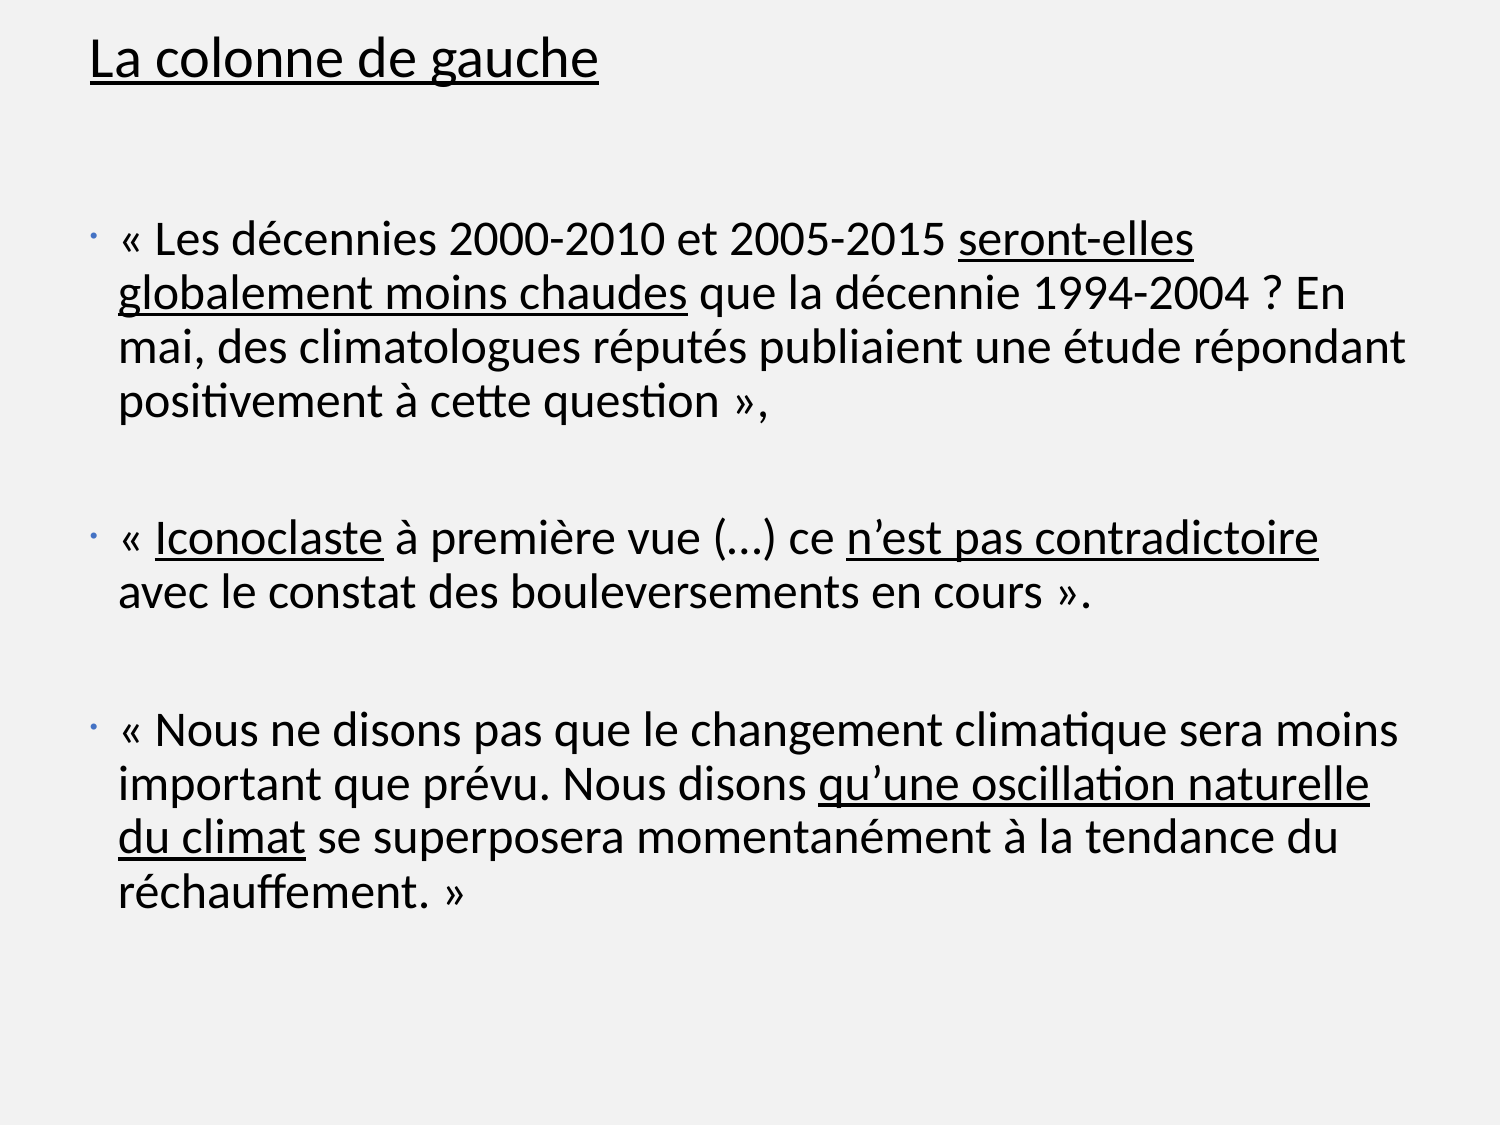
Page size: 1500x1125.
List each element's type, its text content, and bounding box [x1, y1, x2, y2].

list La colonne de gauche « Les décennies 2000-2010 et 2005-2015 seront-elles globalement moins chaudes que la décennie 1994-2004 ? En mai, des climatologues réputés publiaient une étude répondant positivement à cette question », « Iconoclaste à première vue (…) ce n’est pas contradictoire avec le constat des bouleversements en cours ». « Nous ne disons pas que le changement climatique sera moins important que prévu. Nous disons qu’une oscillation naturelle du climat se superposera momentanément à la tendance du réchauffement. » [75, 19, 1425, 1103]
